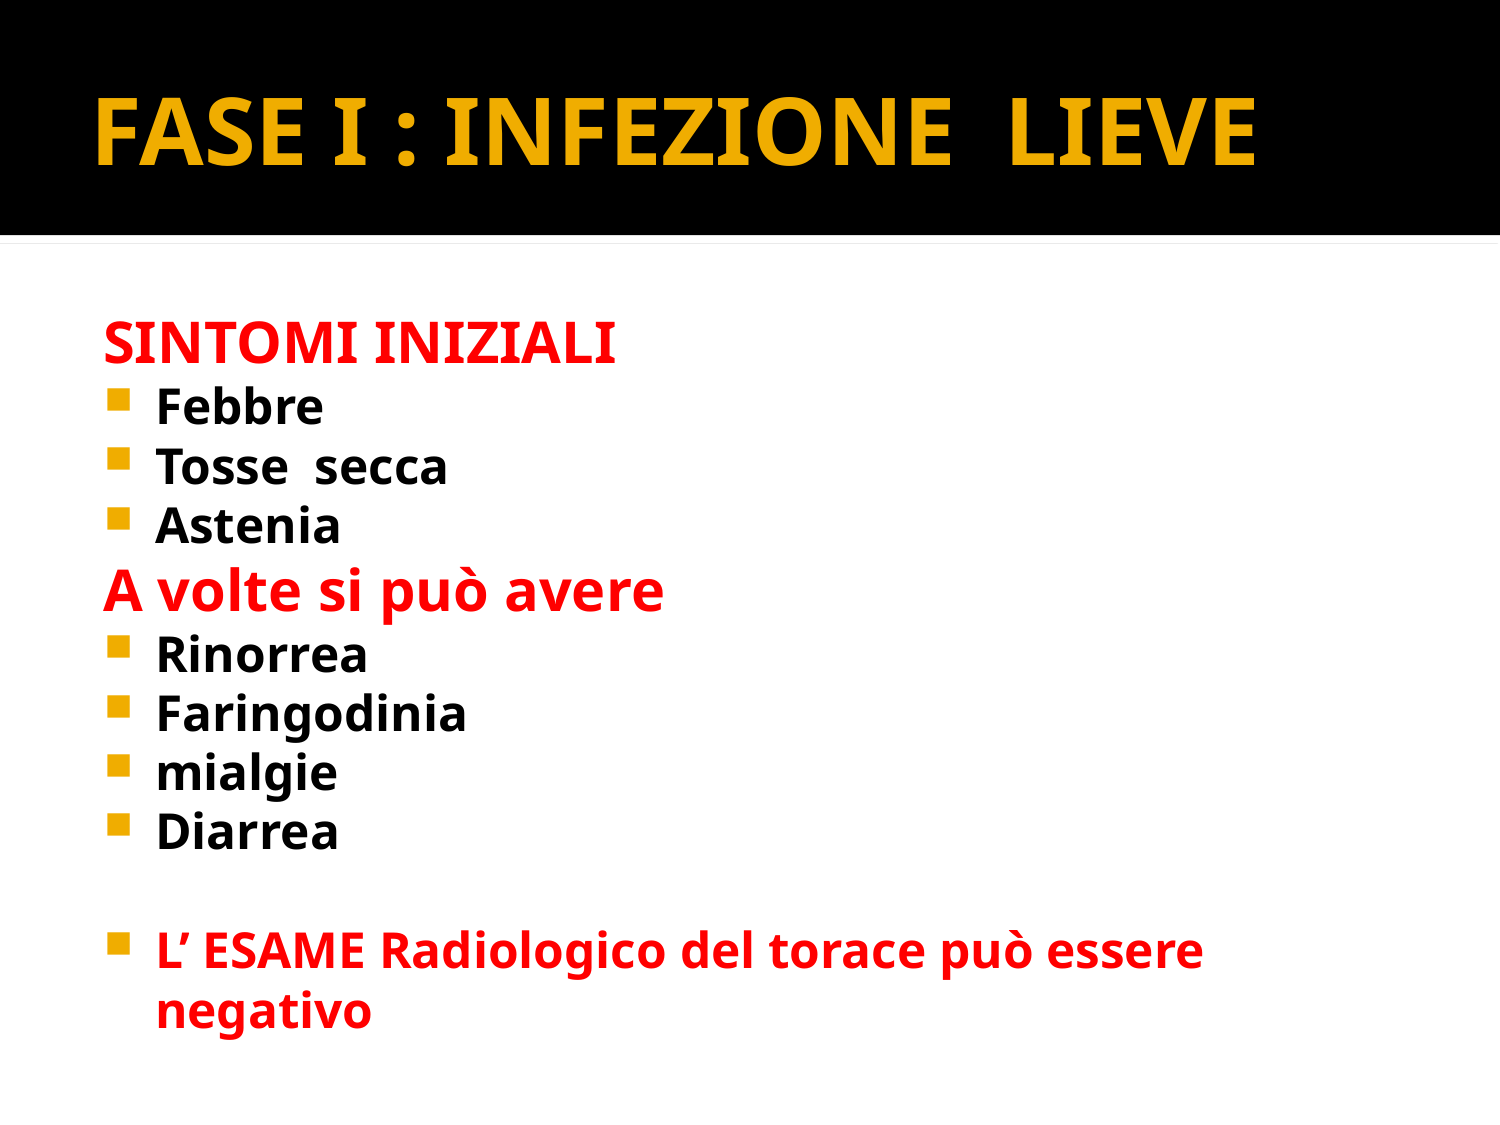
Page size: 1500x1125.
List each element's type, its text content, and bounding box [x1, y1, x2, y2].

title FASE I : INFEZIONE LIEVE [75, 25, 1425, 231]
list SINTOMI INIZIALI Febbre Tosse secca Astenia A volte si può avere Rinorrea Faringodinia mialgie Diarrea L’ ESAME Radiologico del torace può essere negativo [75, 291, 1425, 1050]
